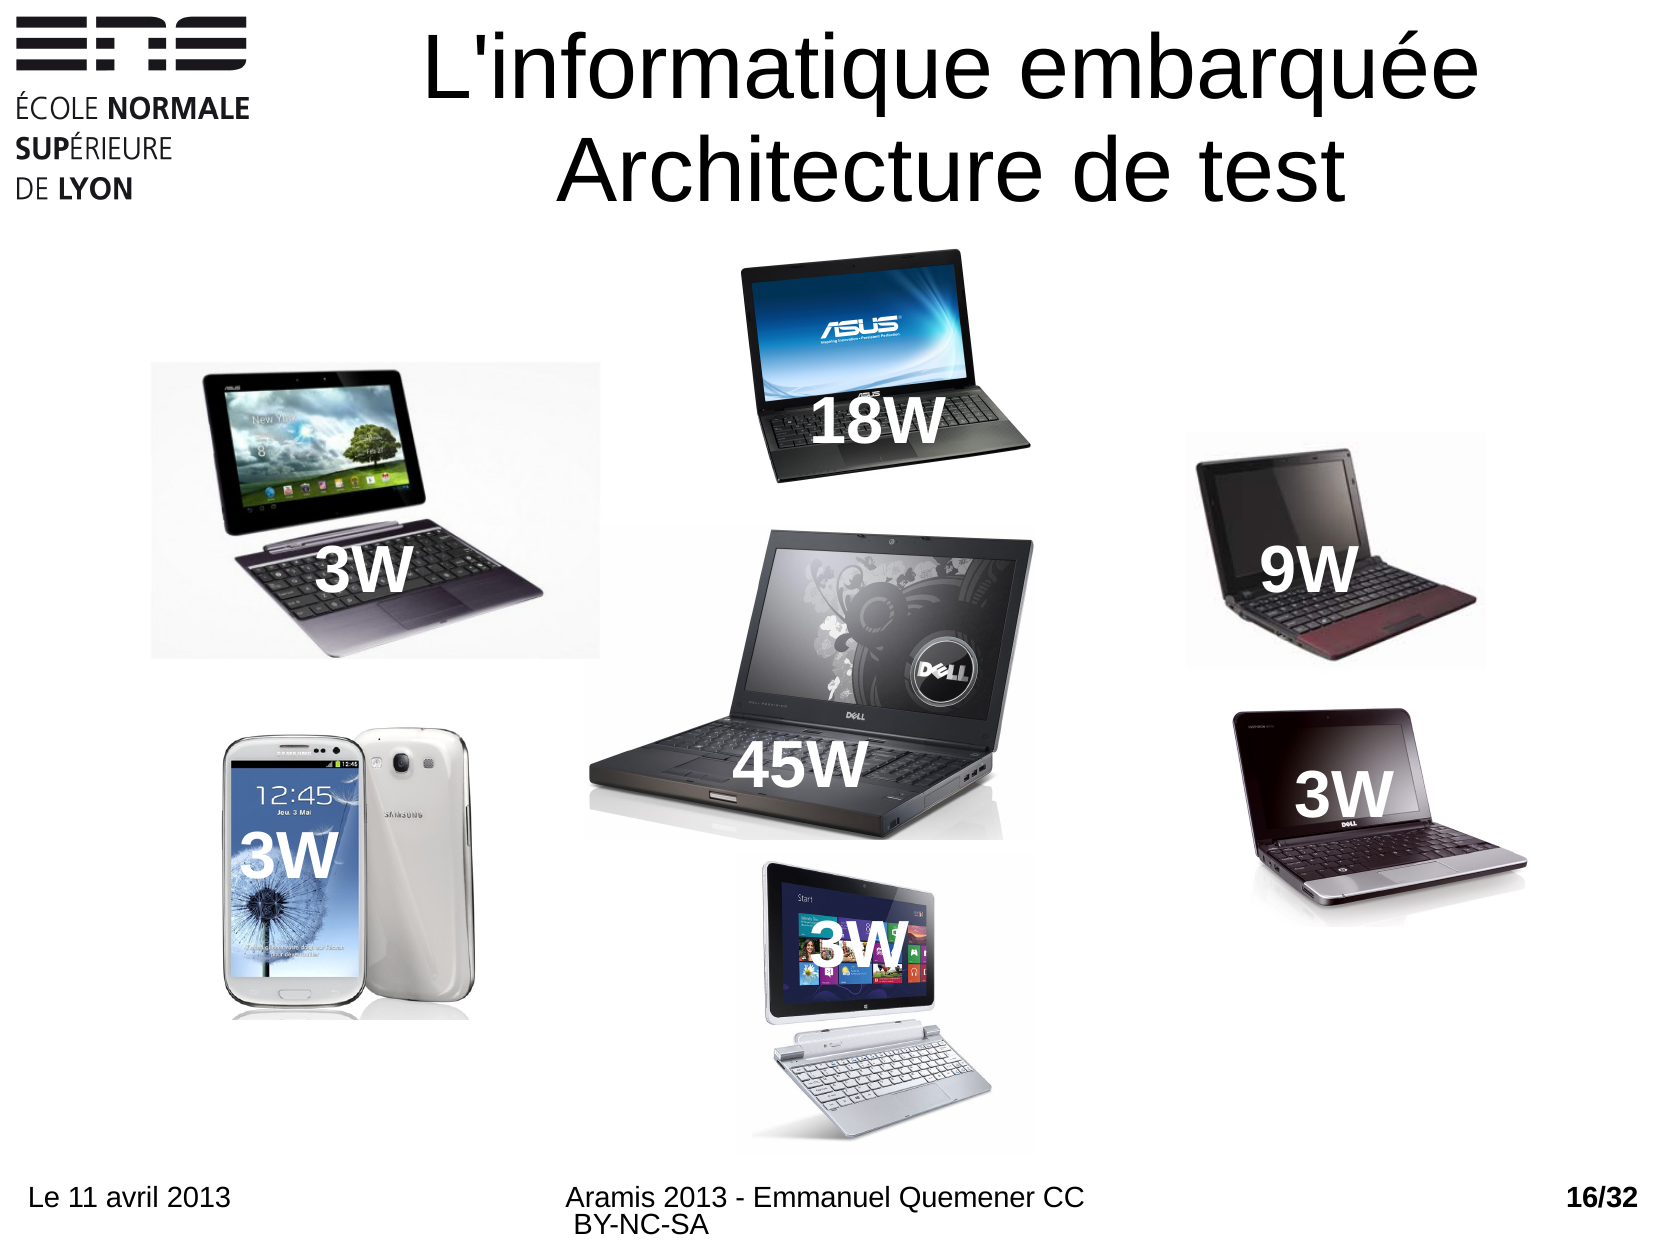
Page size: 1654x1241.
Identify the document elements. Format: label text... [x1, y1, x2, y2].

text_box 45W [717, 720, 886, 810]
text_box 3W [225, 810, 355, 901]
title L'informatique embarquée Architecture de test [250, 0, 1654, 237]
picture [735, 854, 1036, 1156]
text_box 18W [795, 375, 963, 466]
text_box 3W [300, 525, 430, 615]
picture [195, 719, 496, 1021]
picture [150, 224, 1036, 841]
text_box 3W [795, 900, 925, 990]
picture [1185, 404, 1531, 927]
text_box 3W [1280, 750, 1411, 840]
picture [0, 0, 250, 237]
text_box 9W [1245, 525, 1375, 615]
